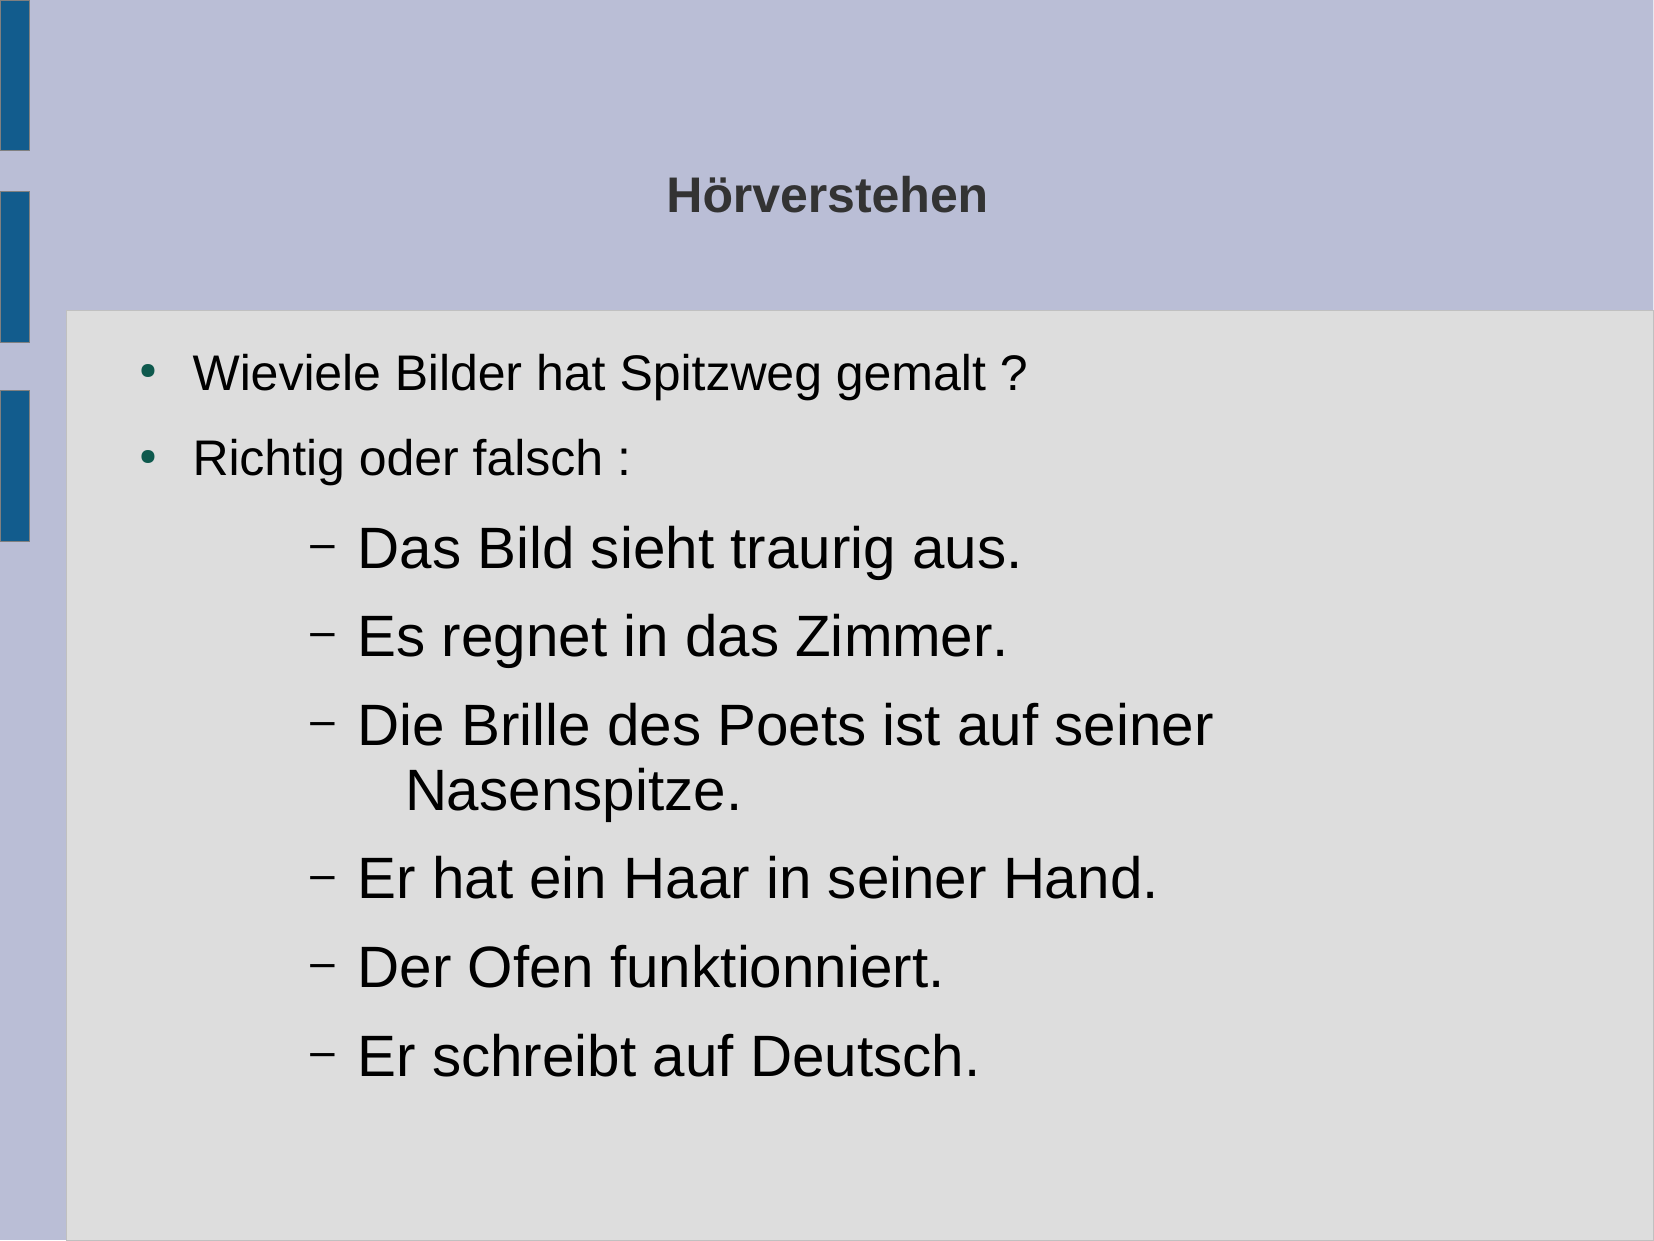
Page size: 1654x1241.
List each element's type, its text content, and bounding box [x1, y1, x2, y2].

list Wieviele Bilder hat Spitzweg gemalt ? Richtig oder falsch : Das Bild sieht traurig aus. Es regnet in das Zimmer. Die Brille des Poets ist auf seiner Nasenspitze. Er hat ein Haar in seiner Hand. Der Ofen funktionniert. Er schreibt auf Deutsch. [121, 344, 1534, 1127]
title Hörverstehen [121, 91, 1534, 299]
